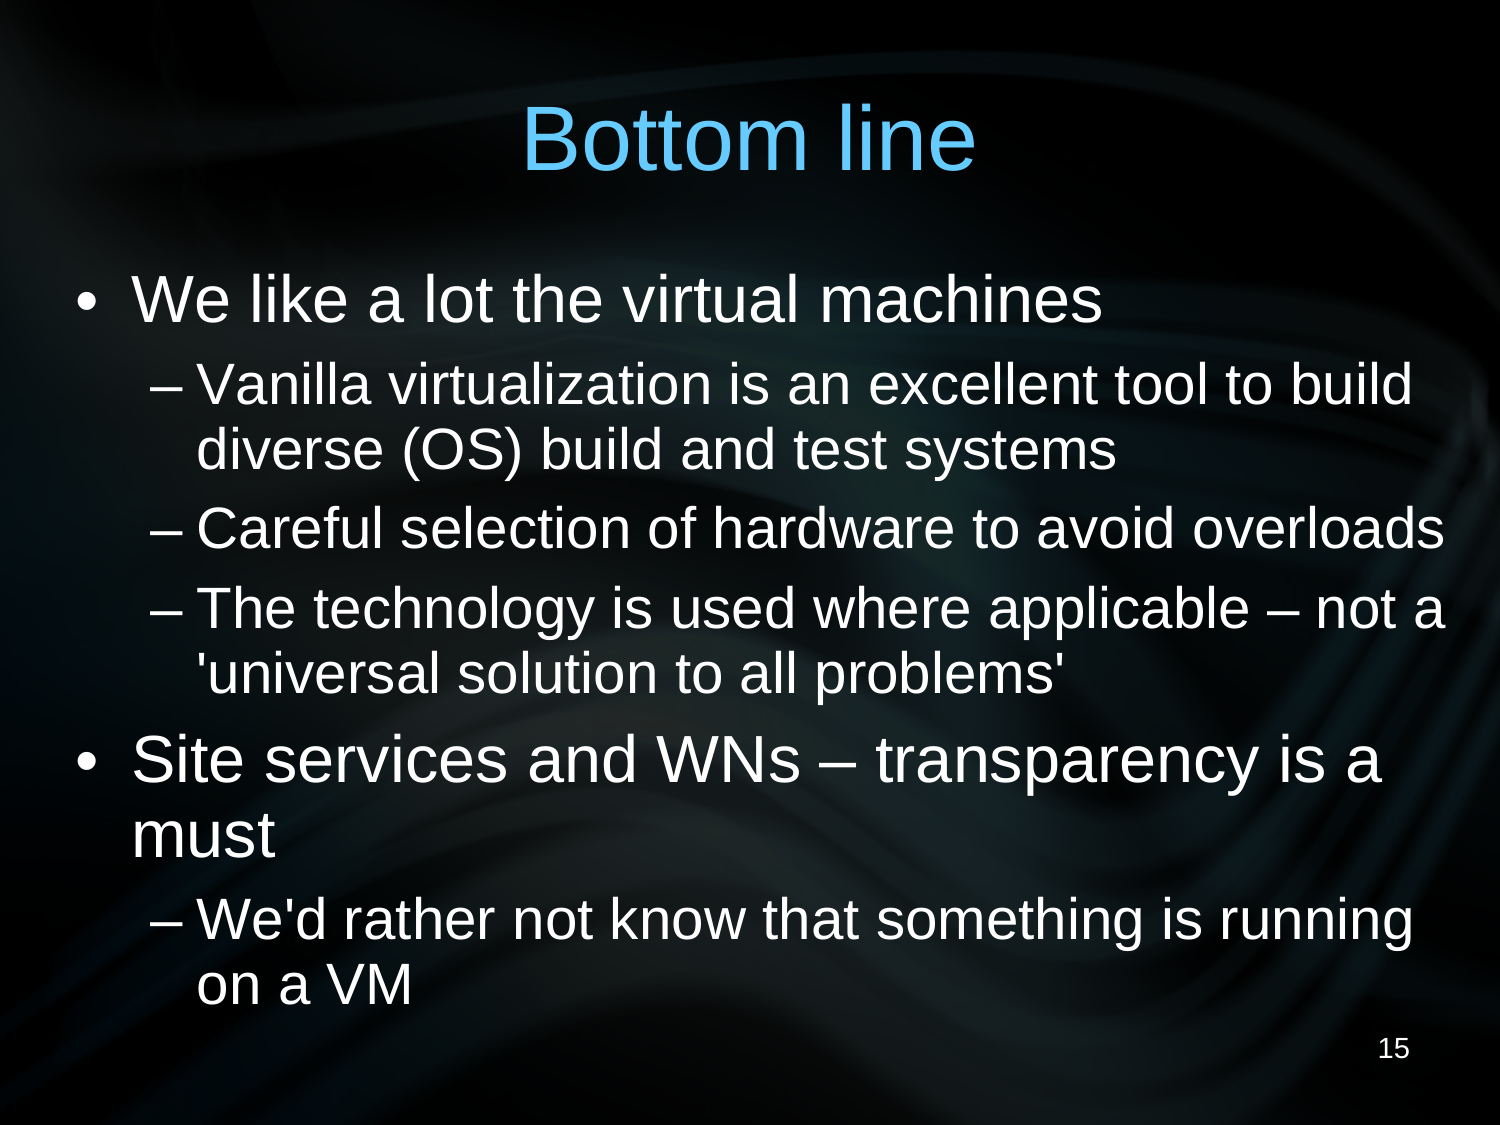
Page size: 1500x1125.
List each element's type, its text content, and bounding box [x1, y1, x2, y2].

title Bottom line [75, 52, 1426, 226]
list We like a lot the virtual machines Vanilla virtualization is an excellent tool to build diverse (OS) build and test systems Careful selection of hardware to avoid overloads The technology is used where applicable – not a 'universal solution to all problems' Site services and WNs – transparency is a must We'd rather not know that something is running on a VM [75, 262, 1477, 1017]
